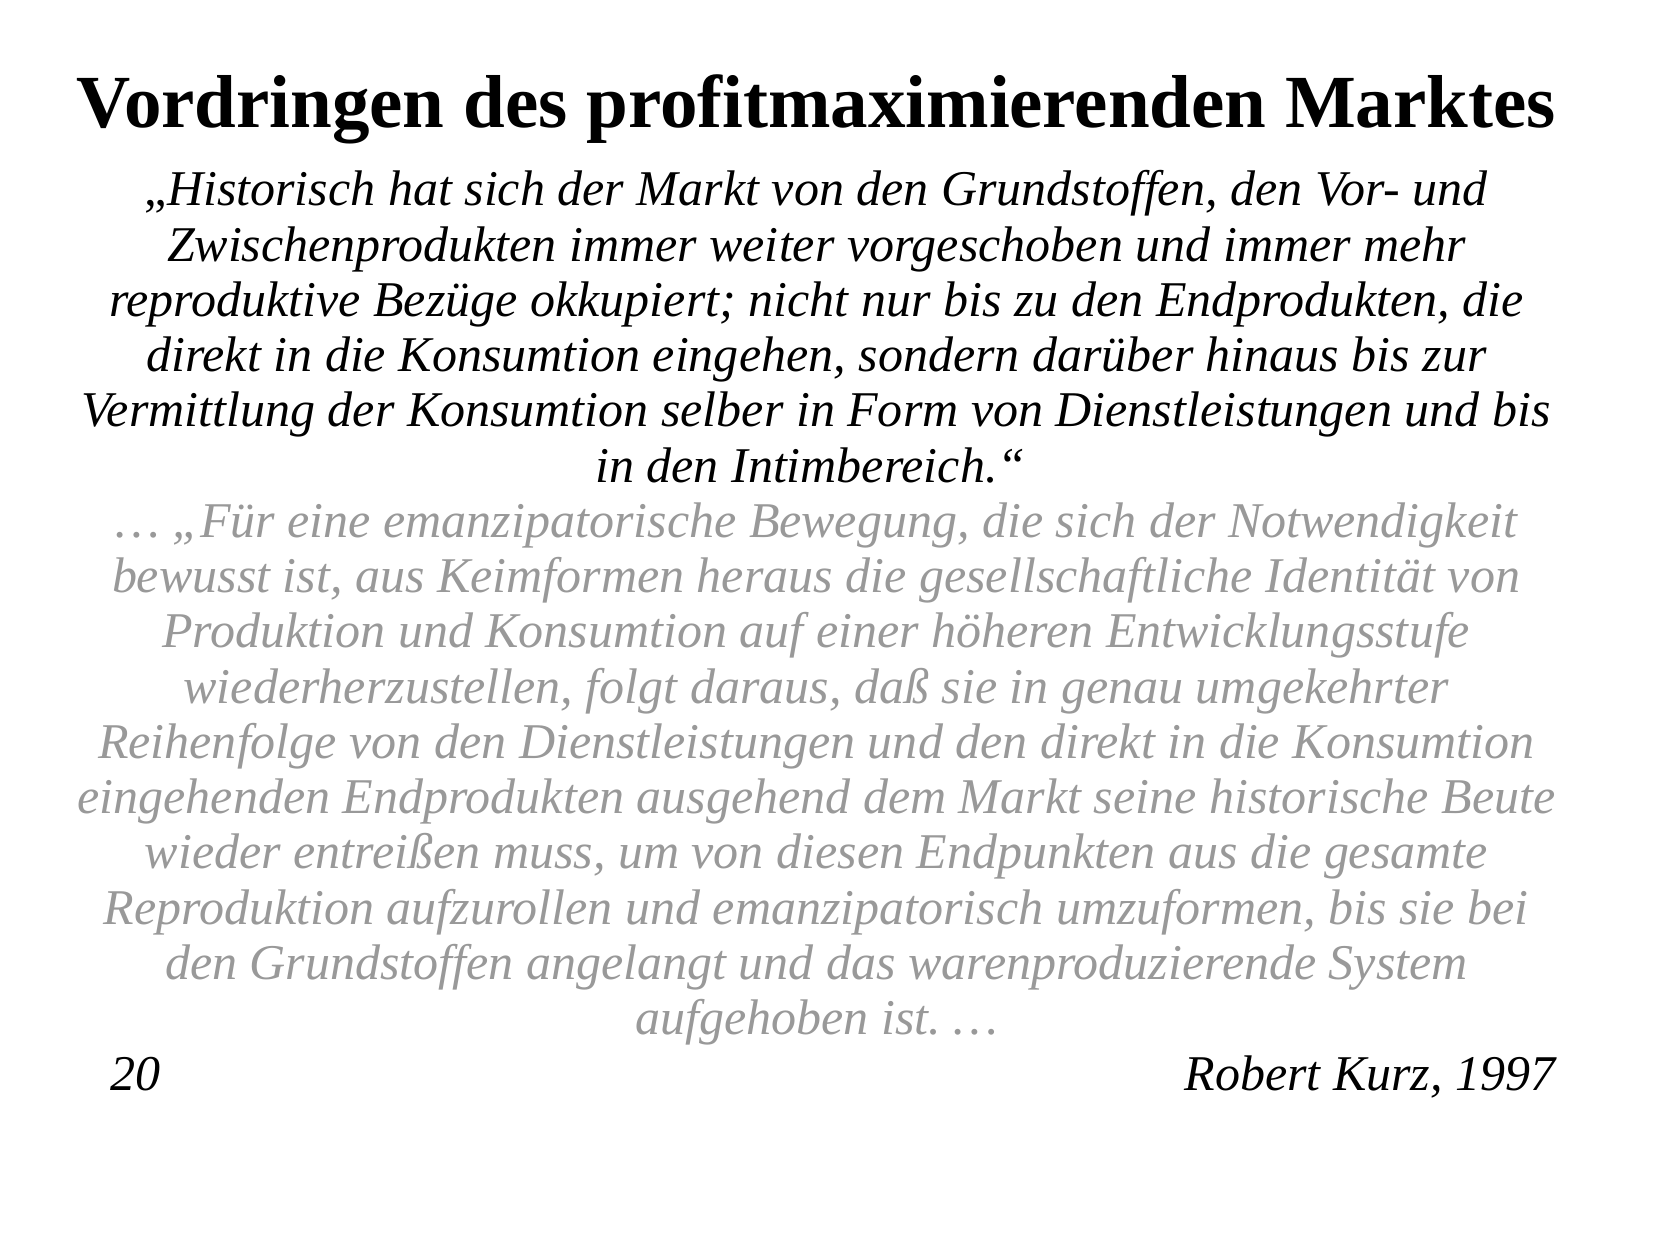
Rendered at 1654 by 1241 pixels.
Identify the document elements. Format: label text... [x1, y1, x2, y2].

text_box Vordringen des profitmaximierenden Marktes „Historisch hat sich der Markt von den Grundstoffen, den Vor- und Zwischenprodukten immer weiter vorgeschoben und immer mehr reproduktive Bezüge okkupiert; nicht nur bis zu den Endprodukten, die direkt in die Konsumtion eingehen, sondern darüber hinaus bis zur Vermittlung der Konsumtion selber in Form von Dienstleistungen und bis in den Intimbereich.“ … „Für eine emanzipatorische Bewegung, die sich der Notwendigkeit bewusst ist, aus Keimformen heraus die gesellschaftliche Identität von Produktion und Konsumtion auf einer höheren Entwicklungsstufe wiederherzustellen, folgt daraus, daß sie in genau umgekehrter Reihenfolge von den Dienstleistungen und den direkt in die Konsumtion eingehenden Endprodukten ausgehend dem Markt seine historische Beute wieder entreißen muss, um von diesen Endpunkten aus die gesamte Reproduktion aufzurollen und emanzipatorisch umzuformen, bis sie bei den Grundstoffen angelangt und das warenproduzierende System aufgehoben ist. … <Nummer> Robert Kurz, 1997 [62, 53, 1598, 1164]
